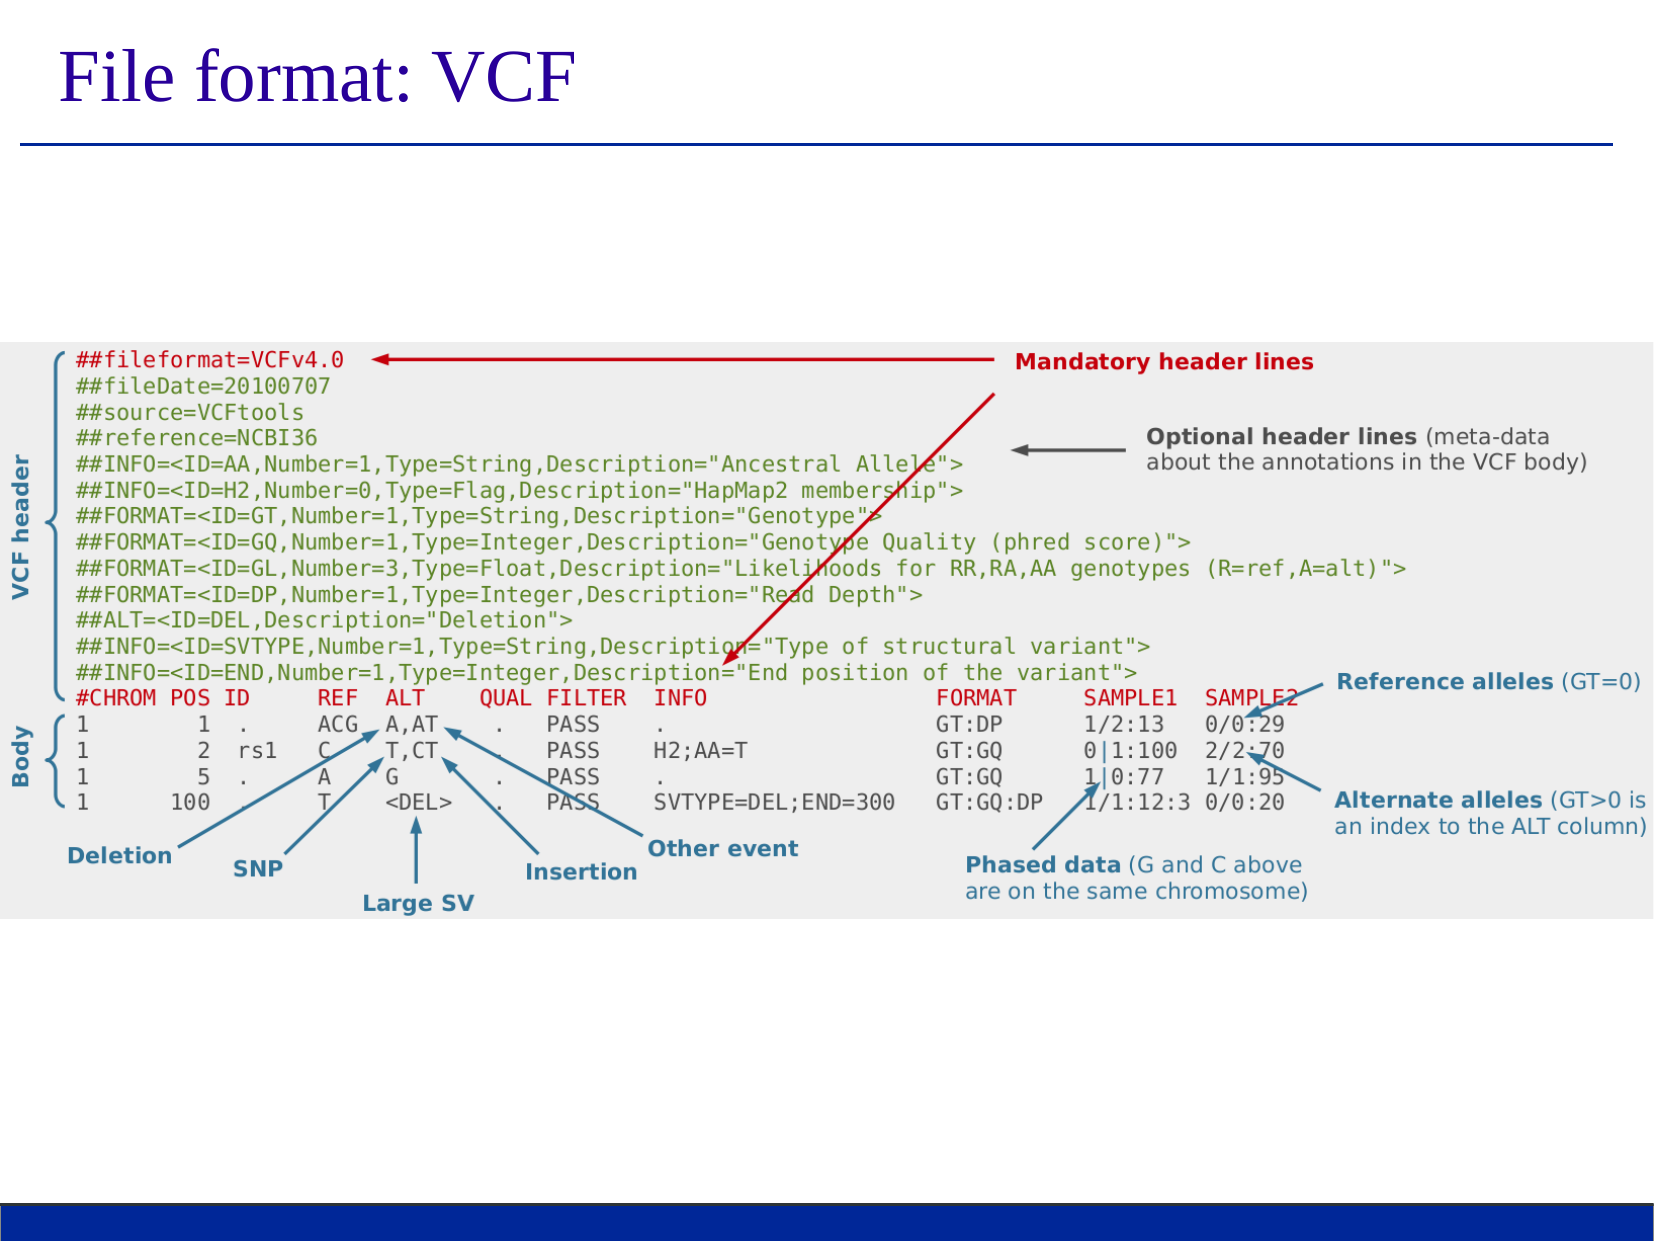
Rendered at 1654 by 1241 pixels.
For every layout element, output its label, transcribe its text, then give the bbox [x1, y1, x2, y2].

picture [0, 342, 1654, 919]
text_box File format: VCF [59, 34, 944, 119]
